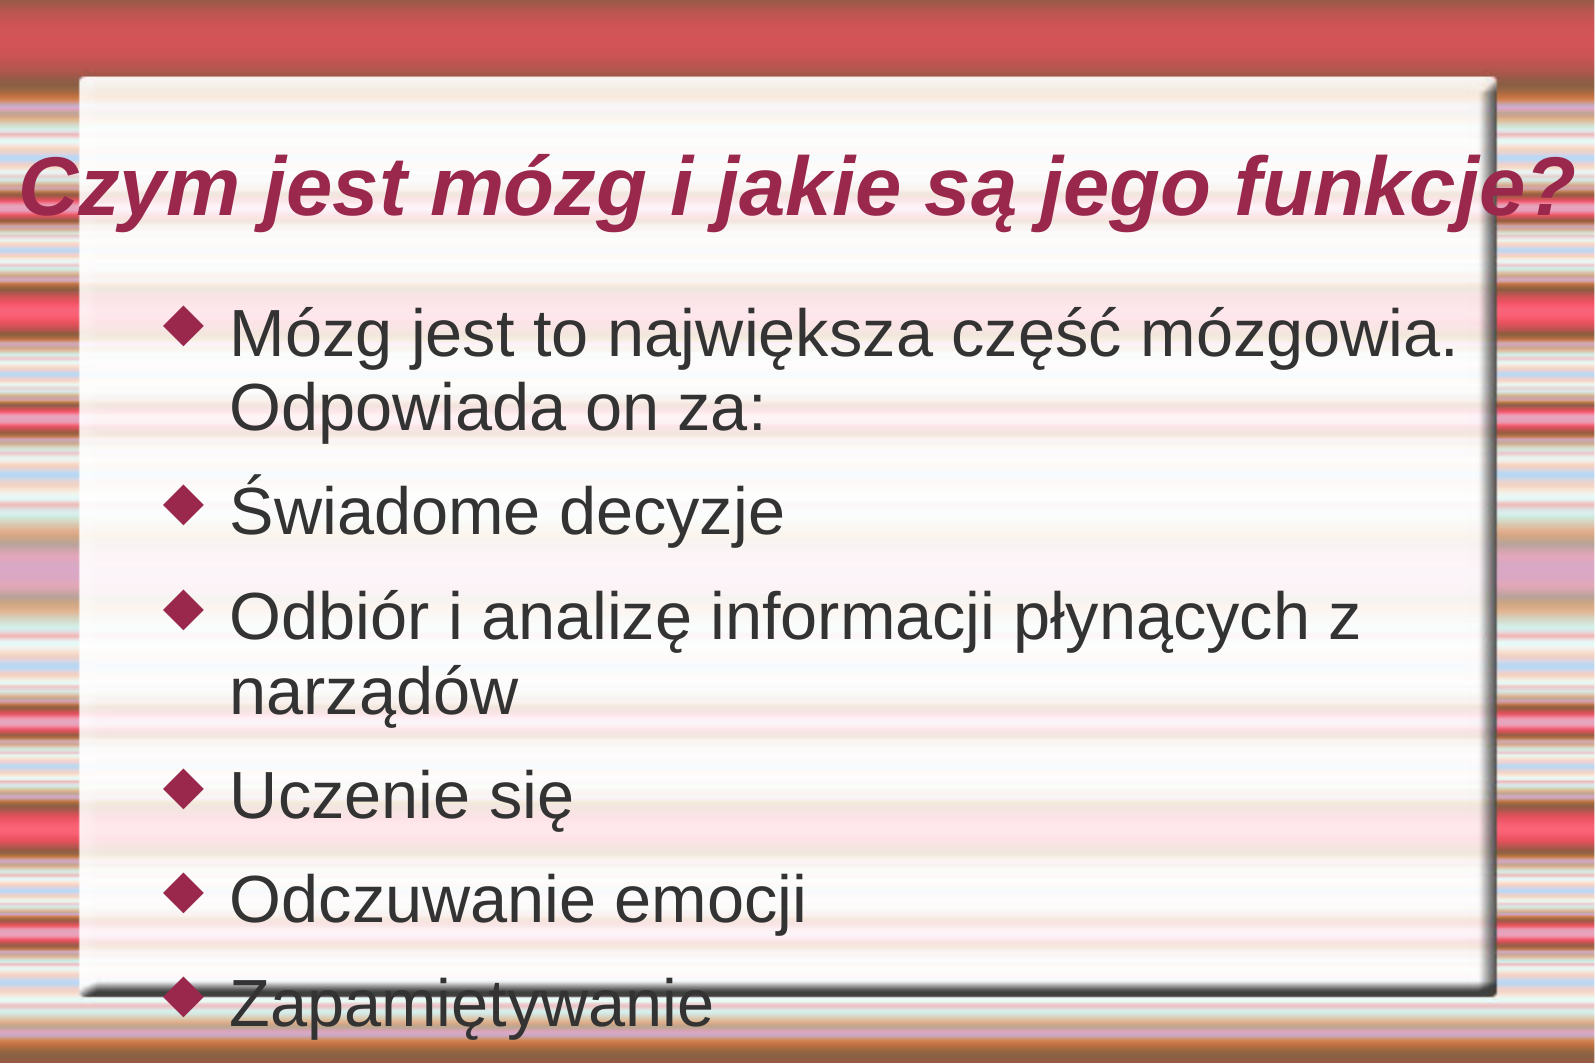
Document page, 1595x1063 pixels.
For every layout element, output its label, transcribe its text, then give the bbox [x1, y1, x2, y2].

title Czym jest mózg i jakie są jego funkcje? [0, 98, 1595, 276]
picture [0, 276, 1595, 1063]
picture [0, 0, 1595, 98]
list Mózg jest to największa część mózgowia. Odpowiada on za: Świadome decyzje Odbiór i analizę informacji płynących z narządów Uczenie się Odczuwanie emocji Zapamiętywanie [147, 295, 1479, 1042]
